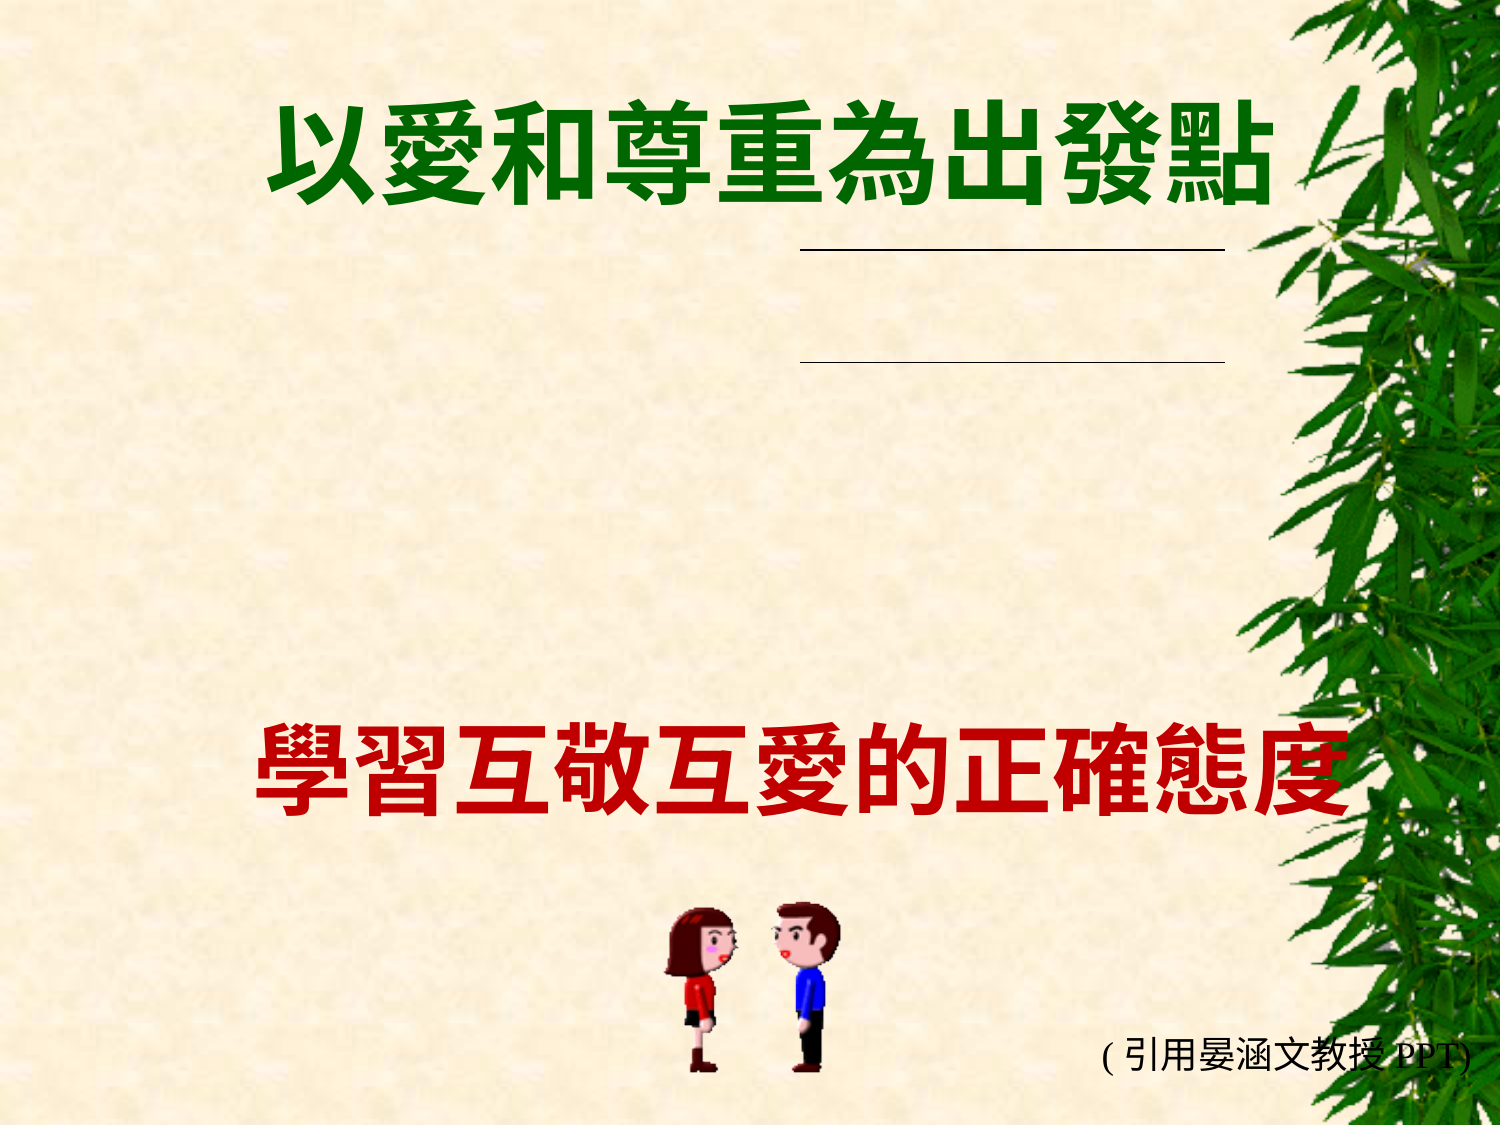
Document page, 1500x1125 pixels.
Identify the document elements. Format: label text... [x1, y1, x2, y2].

picture [662, 887, 845, 1075]
text_box 以愛和尊重為出發點 [249, 75, 1303, 363]
text_box 學習互敬互愛的正確態度 [237, 699, 1368, 836]
text_box (引用晏涵文教授PPT) [1086, 1023, 1500, 1084]
